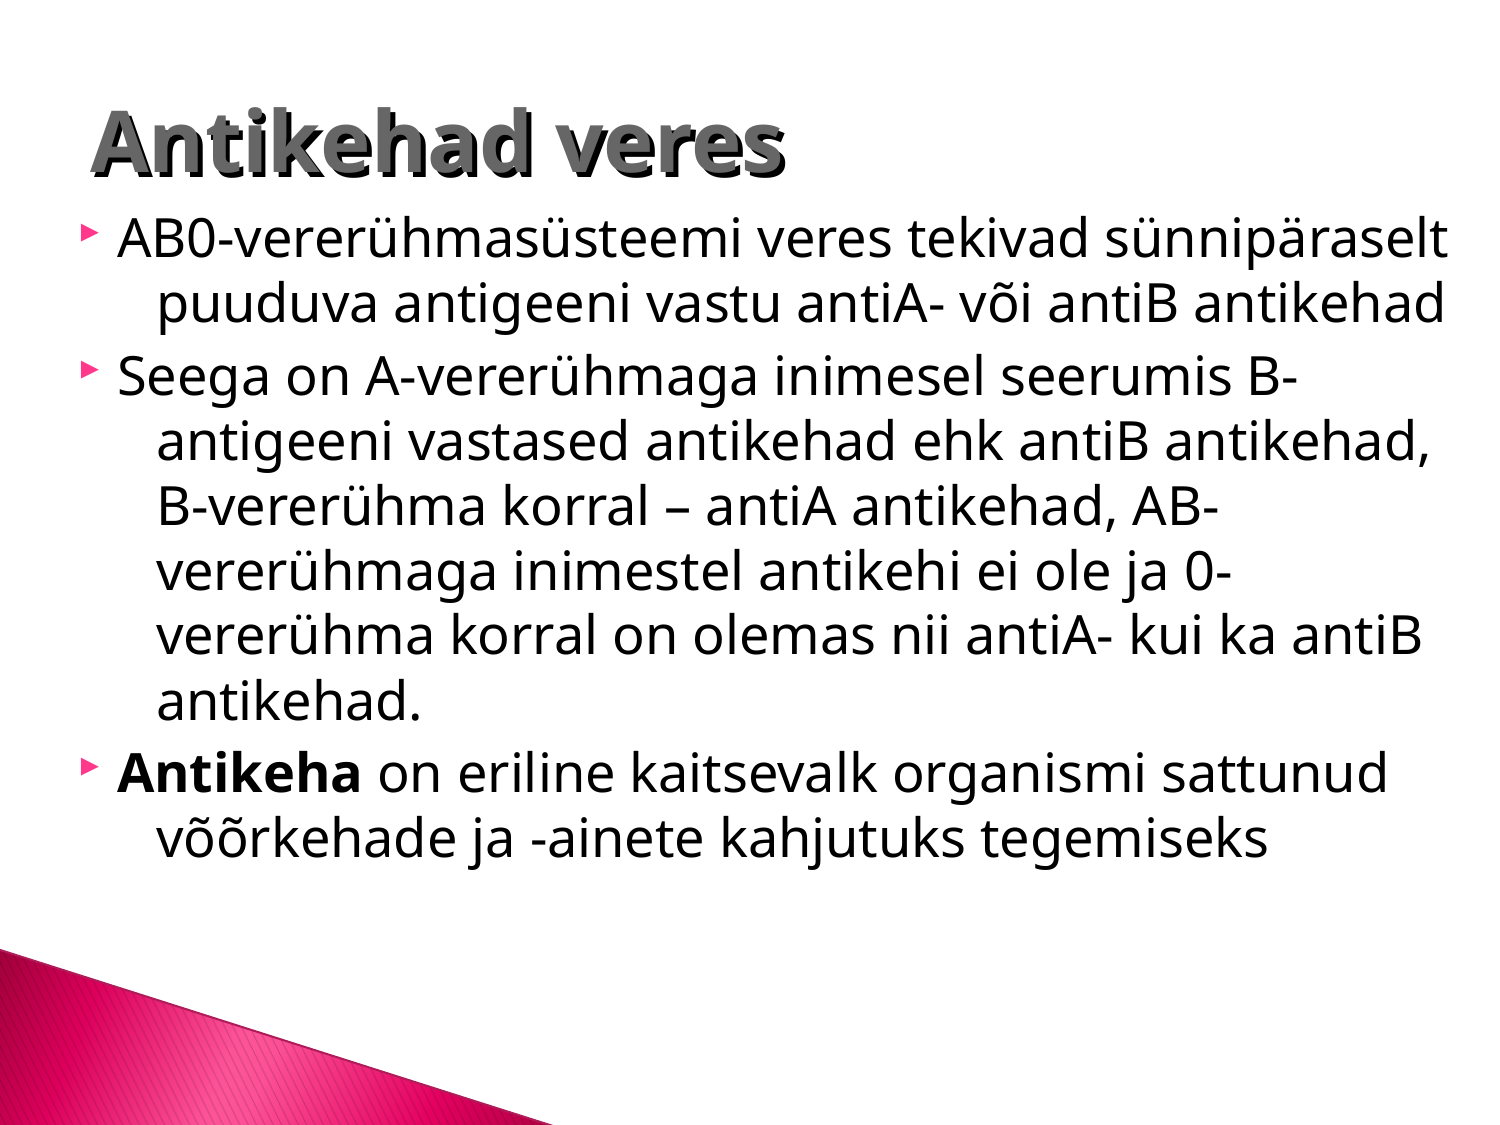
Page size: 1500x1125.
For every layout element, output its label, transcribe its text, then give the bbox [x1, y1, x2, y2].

title Antikehad veres [75, 45, 1426, 233]
list AB0-vererühmasüsteemi veres tekivad sünnipäraselt puuduva antigeeni vastu antiA- või antiB antikehad Seega on A-vererühmaga inimesel seerumis B-antigeeni vastased antikehad ehk antiB antikehad, B-vererühma korral – antiA antikehad, AB-vererühmaga inimestel antikehi ei ole ja 0-vererühma korral on olemas nii antiA- kui ka antiB antikehad. Antikeha on eriline kaitsevalk organismi sattunud võõrkehade ja -ainete kahjutuks tegemiseks [29, 196, 1471, 939]
